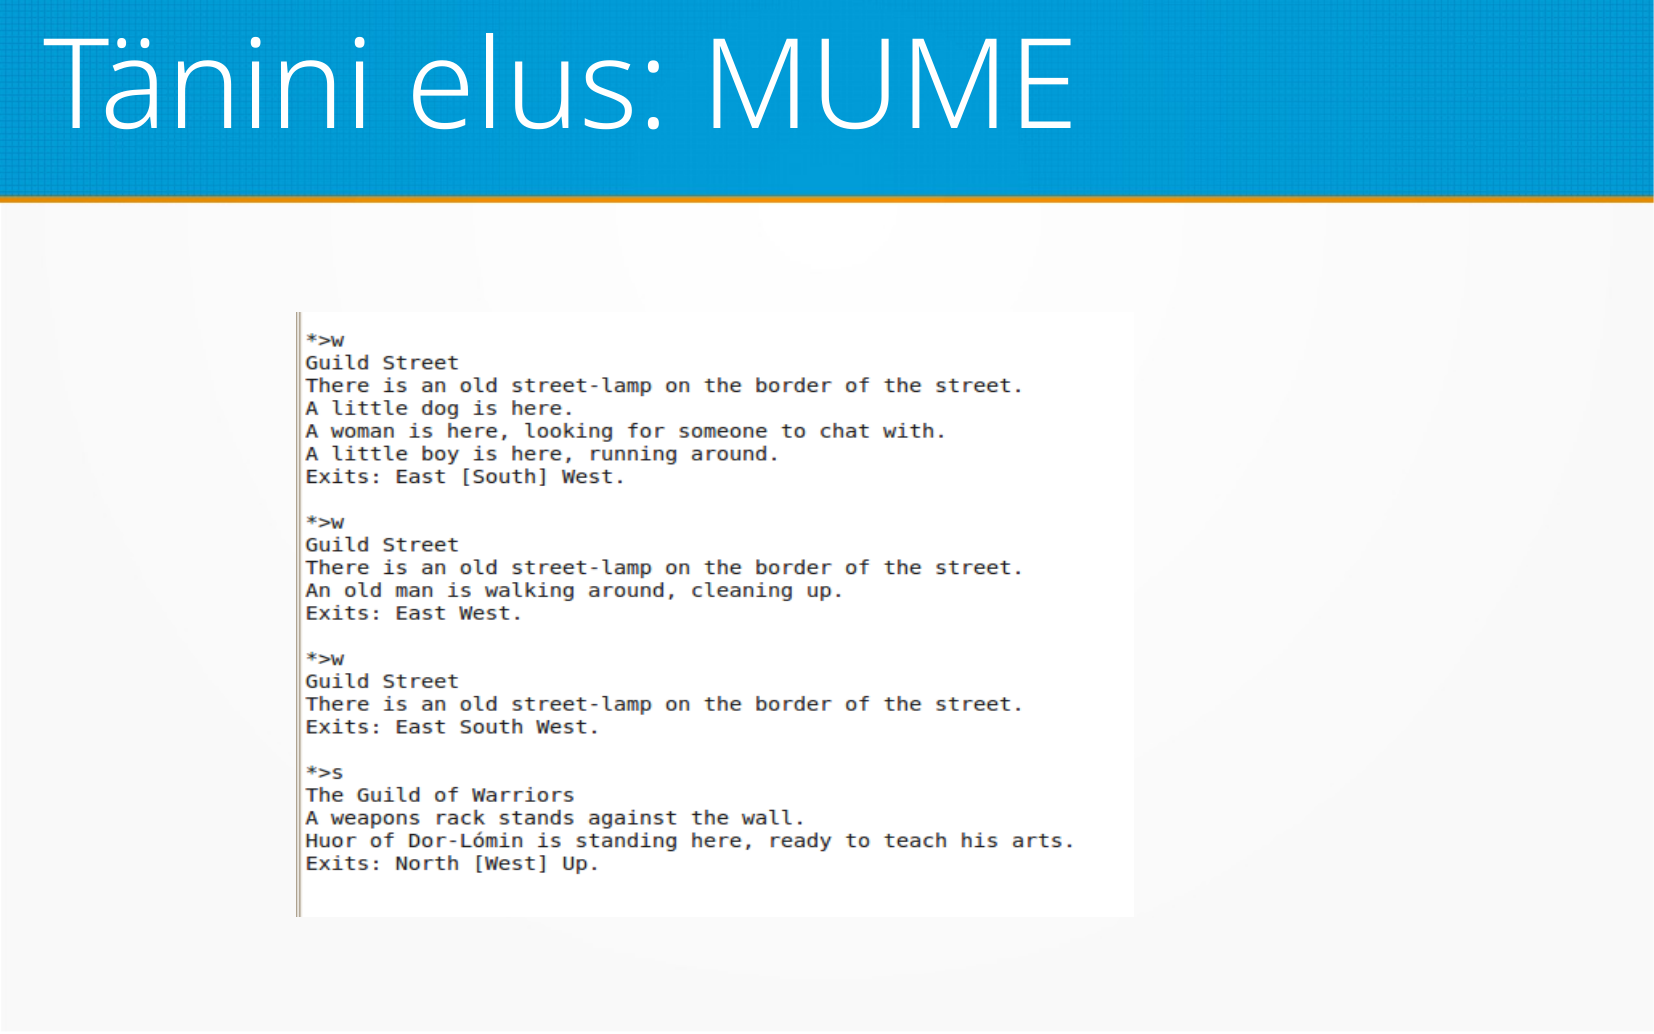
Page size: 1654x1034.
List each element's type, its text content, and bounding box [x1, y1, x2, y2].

title Tänini elus: MUME [43, 0, 1619, 166]
picture [0, 195, 1654, 1034]
